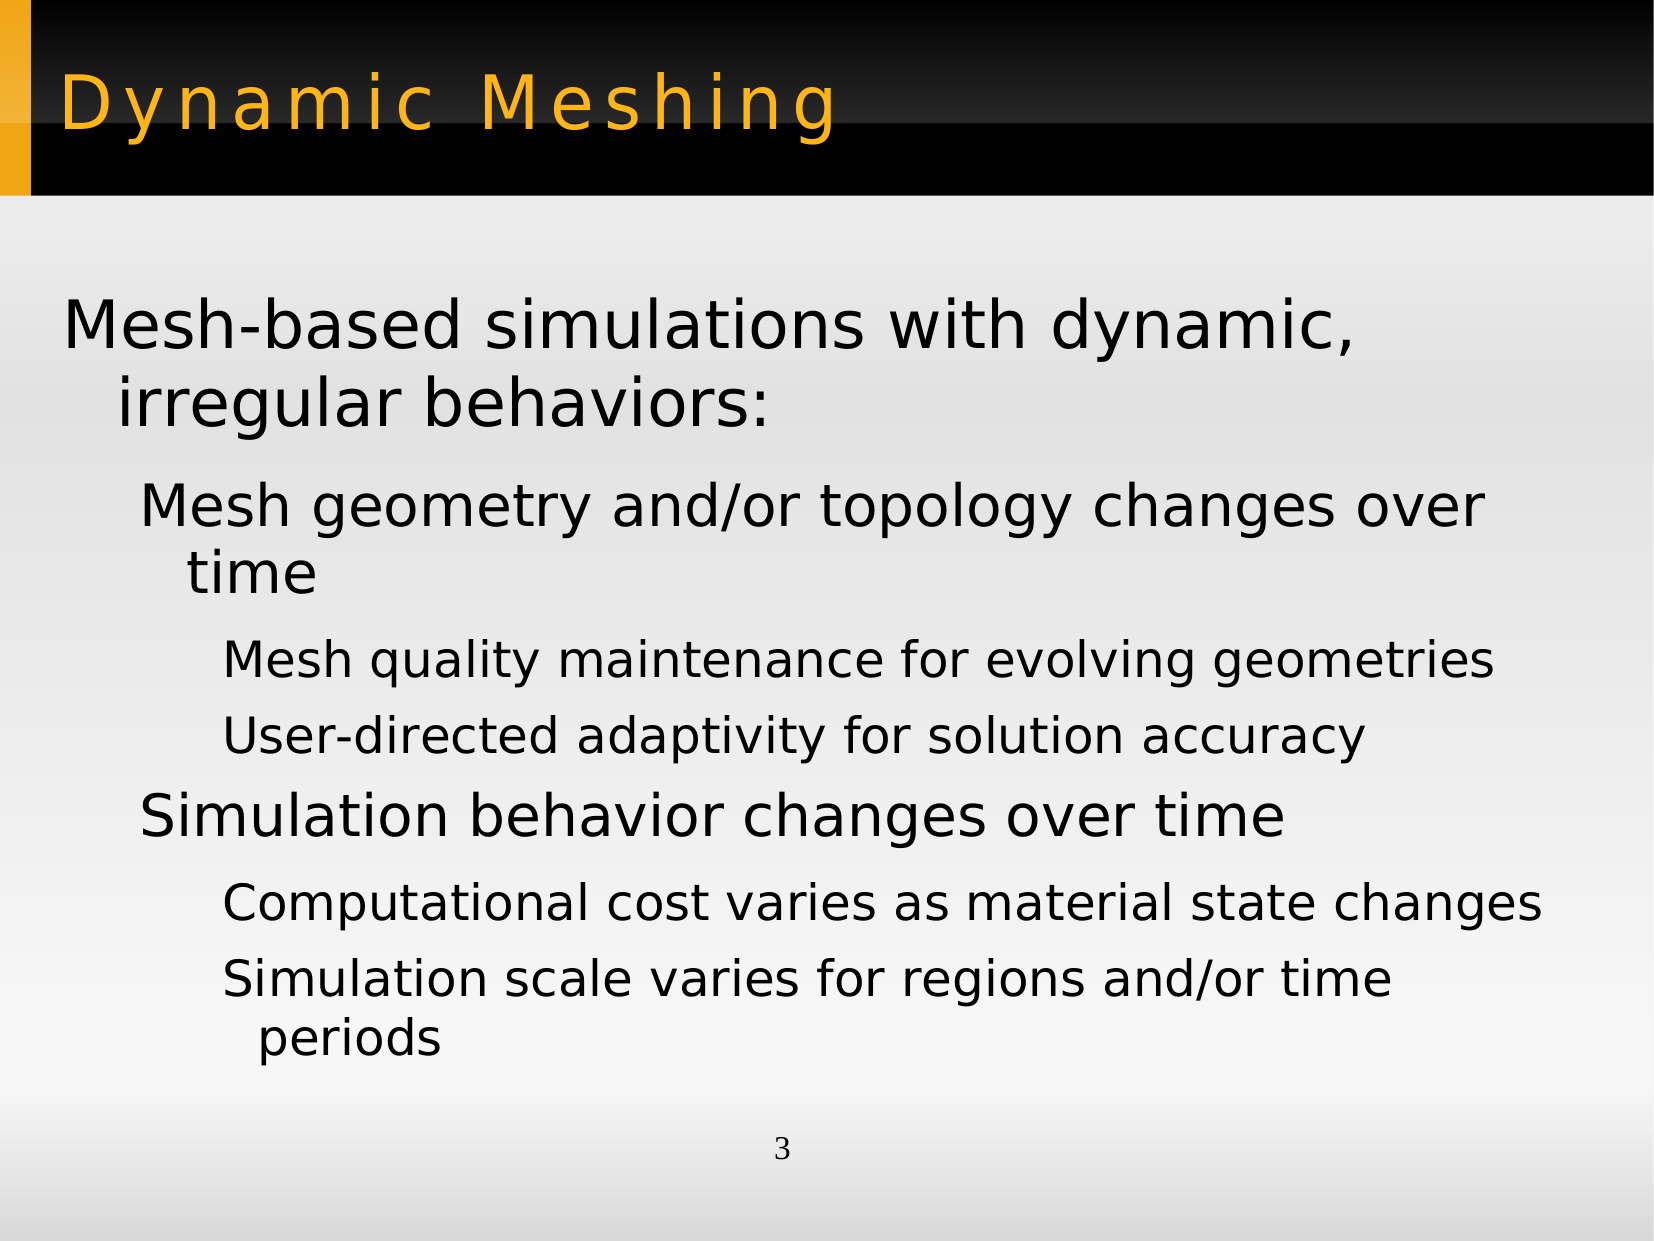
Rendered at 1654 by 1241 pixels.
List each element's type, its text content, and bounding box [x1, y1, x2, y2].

list Mesh-based simulations with dynamic, irregular behaviors: Mesh geometry and/or topology changes over time Mesh quality maintenance for evolving geometries User-directed adaptivity for solution accuracy Simulation behavior changes over time Computational cost varies as material state changes Simulation scale varies for regions and/or time periods [45, 286, 1576, 1106]
picture [0, 0, 1654, 1241]
title Dynamic Meshing [59, 29, 1270, 178]
